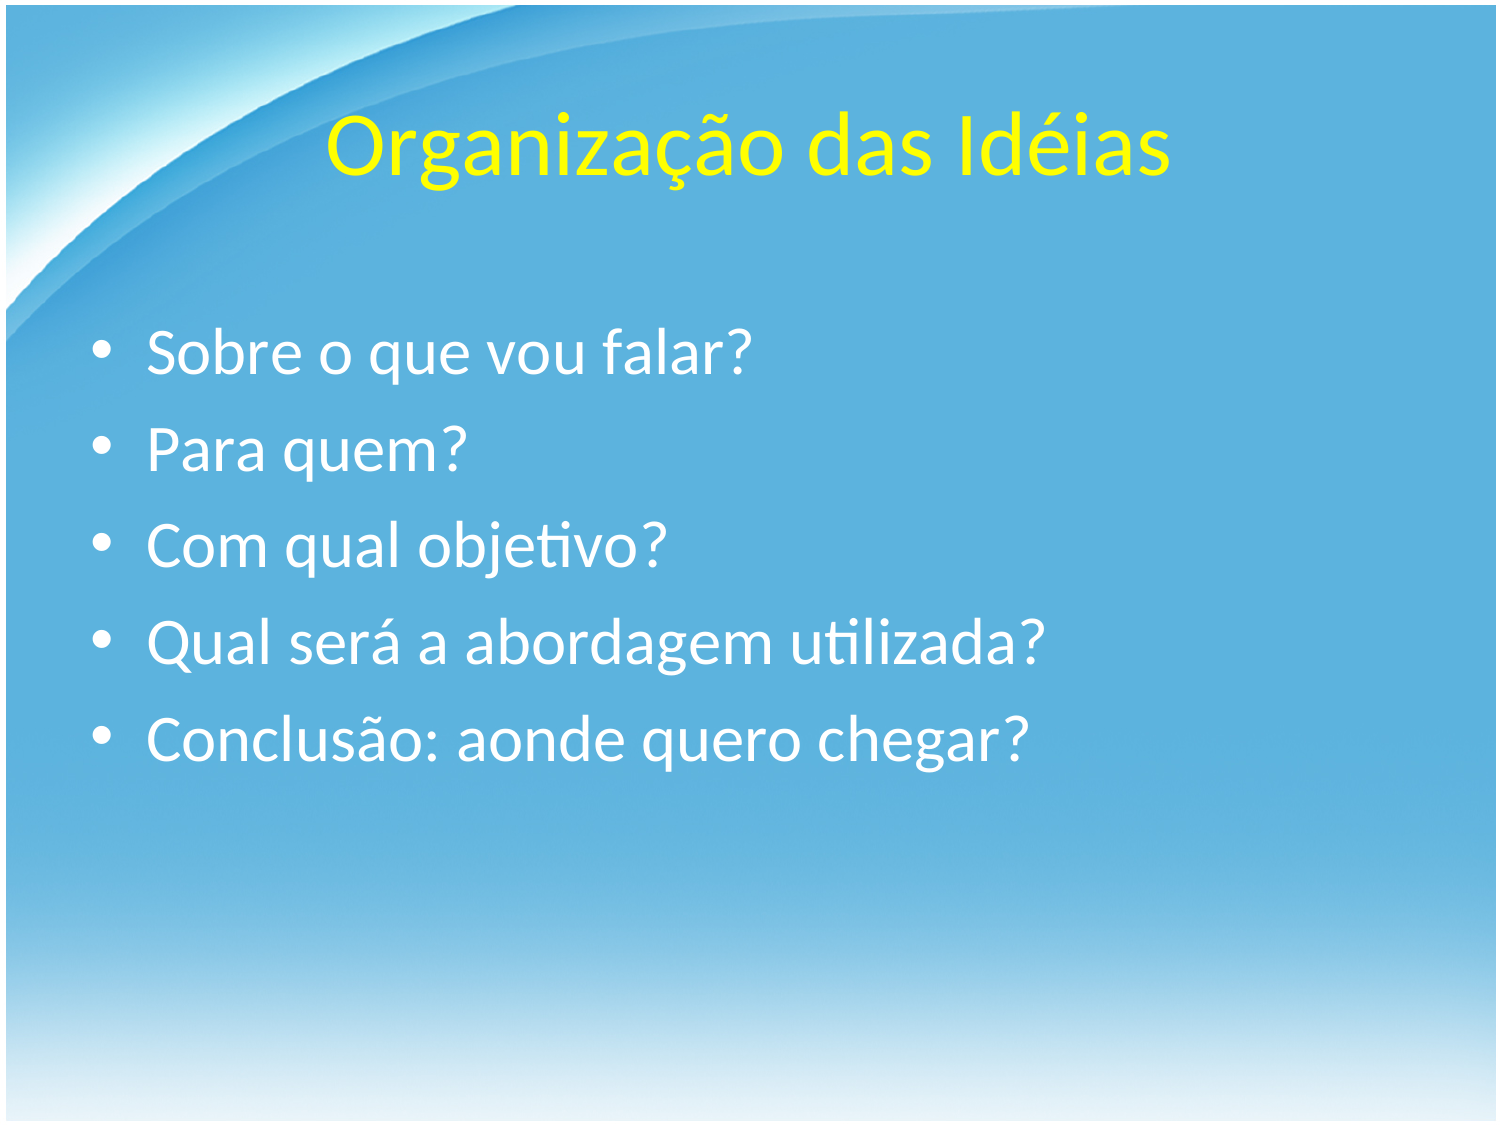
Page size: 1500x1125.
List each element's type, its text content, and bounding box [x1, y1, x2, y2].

picture [0, 0, 1500, 1125]
text_box Sobre o que vou falar? Para quem? Com qual objetivo? Qual será a abordagem utilizada? Conclusão: aonde quero chegar? [75, 300, 1426, 1043]
title Organização das Idéias [75, 21, 1425, 257]
